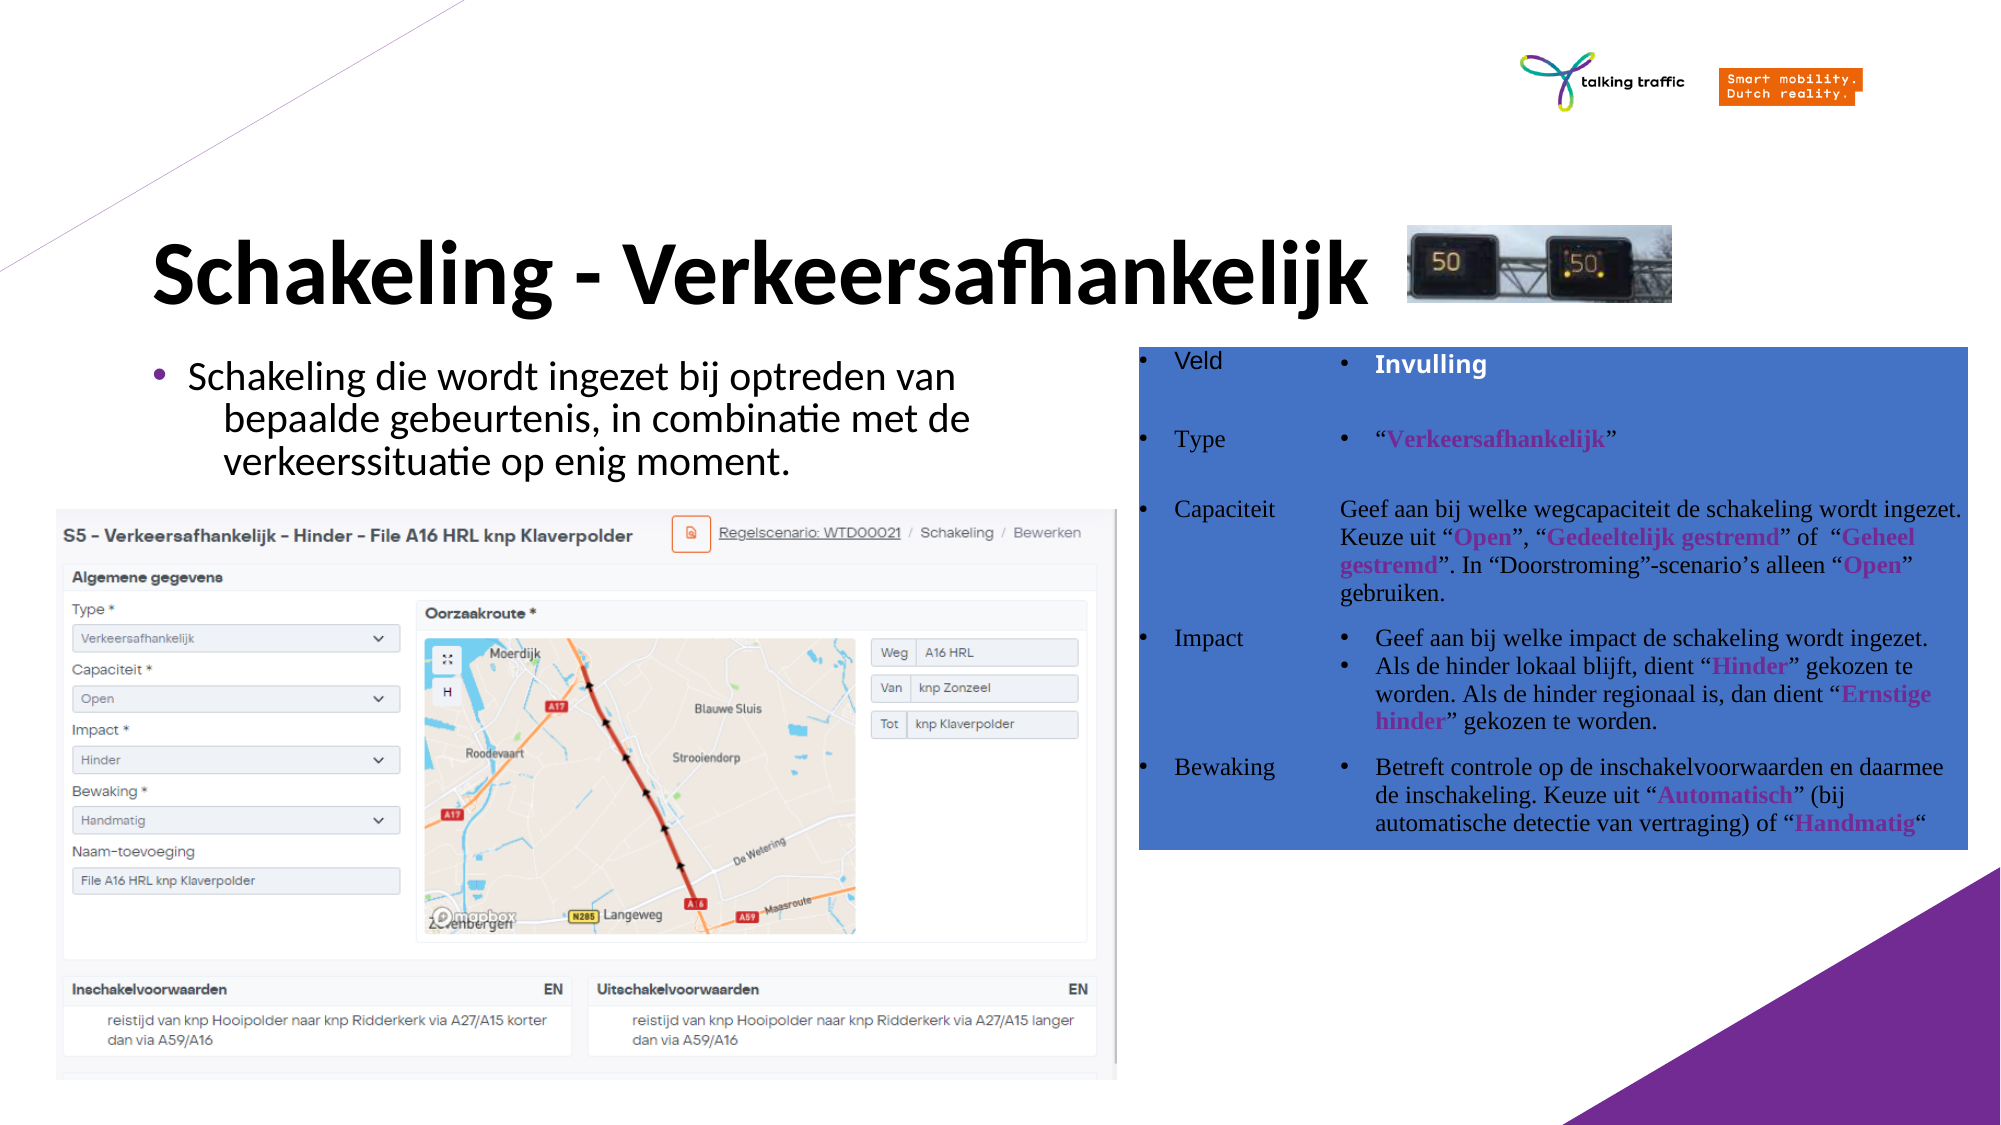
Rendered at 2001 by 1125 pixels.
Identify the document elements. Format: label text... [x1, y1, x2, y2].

table_cell Geef aan bij welke impact de schakeling wordt ingezet. Als de hinder lokaal blijft, dient “Hinder” gekozen te worden. Als de hinder regionaal is, dan dient “Ernstige hinder” gekozen te worden. [1340, 624, 1968, 753]
picture [56, 509, 1117, 1080]
picture [1407, 225, 1672, 303]
table_header Invulling [1340, 347, 1968, 425]
table_cell Geef aan bij welke wegcapaciteit de schakeling wordt ingezet. Keuze uit “Open”, “Gedeeltelijk gestremd” of “Geheel gestremd”. In “Doorstroming”-scenario’s alleen “Open” gebruiken. [1340, 496, 1968, 624]
table_cell Capaciteit [1139, 496, 1340, 624]
table_cell Betreft controle op de inschakelvoorwaarden en daarmee de inschakeling. Keuze uit “Automatisch” (bij automatische detectie van vertraging) of “Handmatig“ [1340, 753, 1968, 850]
list Schakeling die wordt ingezet bij optreden van bepaalde gebeurtenis, in combinatie met de verkeerssituatie op enig moment. [137, 356, 1000, 509]
table_cell “Verkeersafhankelijk” [1340, 425, 1968, 496]
table_cell Type [1139, 425, 1340, 496]
table_cell Bewaking [1139, 753, 1340, 850]
text_box 44 [1412, 1042, 1863, 1103]
table_cell Impact [1139, 624, 1340, 753]
table_header Veld [1139, 347, 1340, 425]
title Schakeling - Verkeersafhankelijk [137, 165, 1863, 332]
